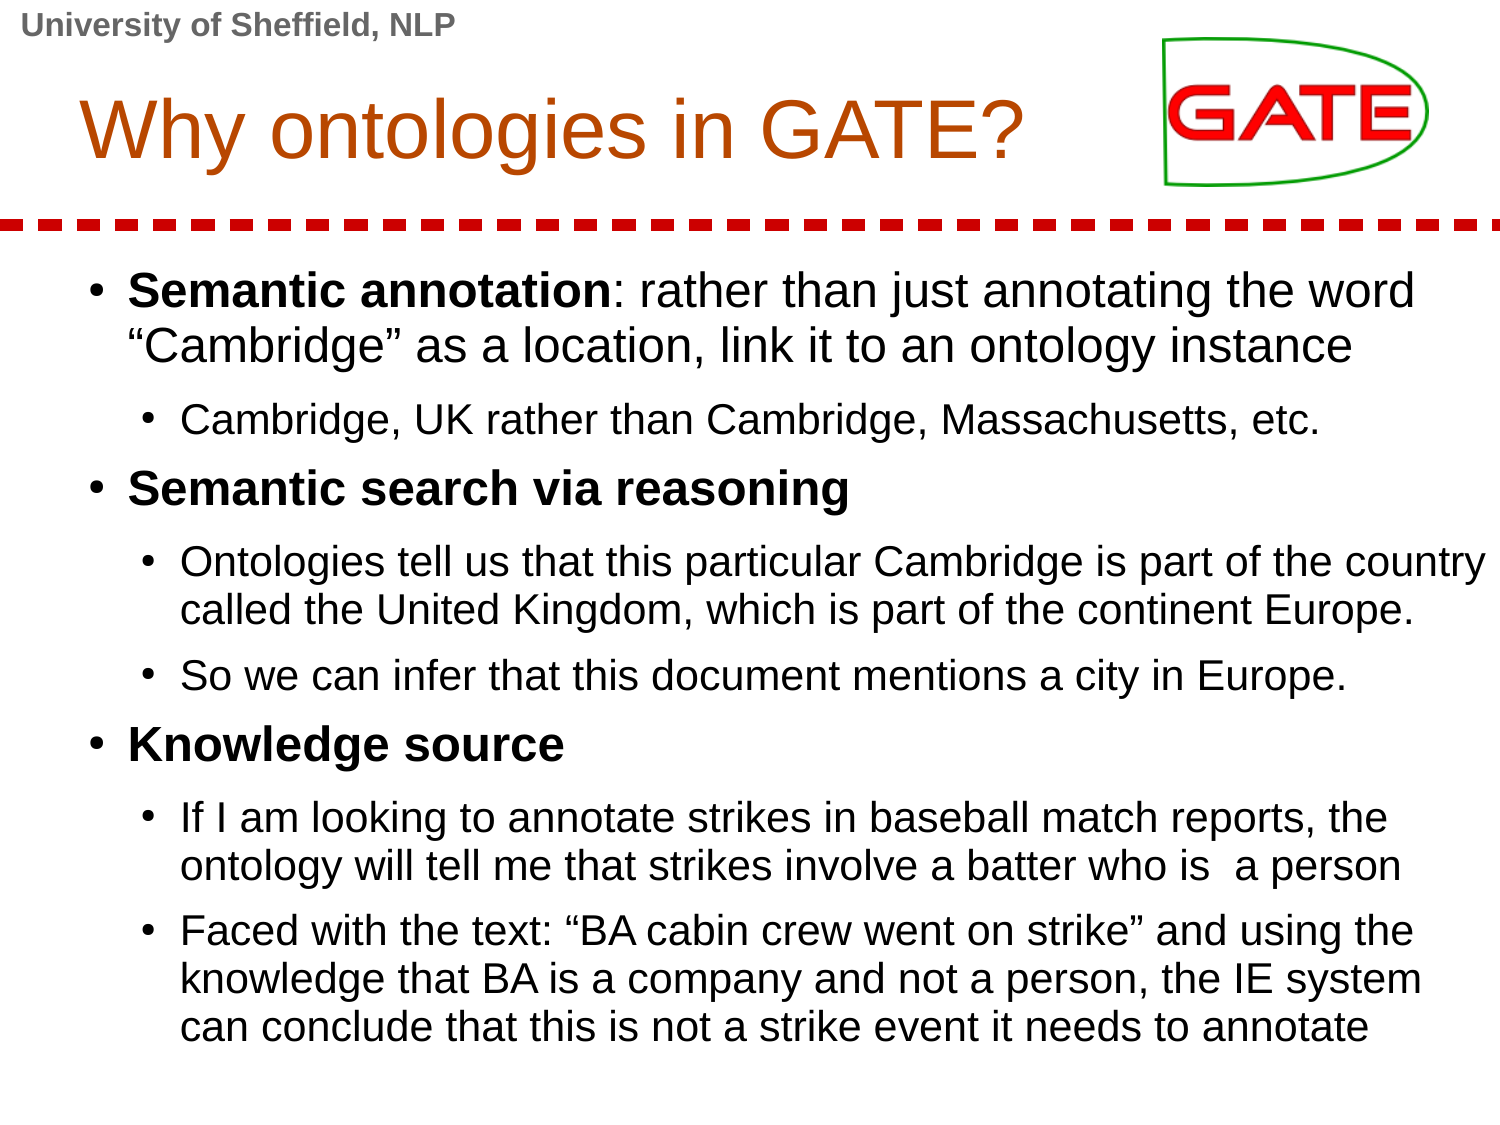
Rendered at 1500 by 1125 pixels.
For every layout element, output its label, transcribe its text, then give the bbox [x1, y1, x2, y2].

list Semantic annotation: rather than just annotating the word “Cambridge” as a location, link it to an ontology instance Cambridge, UK rather than Cambridge, Massachusetts, etc. Semantic search via reasoning Ontologies tell us that this particular Cambridge is part of the country called the United Kingdom, which is part of the continent Europe. So we can infer that this document mentions a city in Europe. Knowledge source If I am looking to annotate strikes in baseball match reports, the ontology will tell me that strikes involve a batter who is a person Faced with the text: “BA cabin crew went on strike” and using the knowledge that BA is a company and not a person, the IE system can conclude that this is not a strike event it needs to annotate [75, 263, 1500, 1110]
picture [1162, 37, 1429, 187]
title Why ontologies in GATE? [79, 55, 1216, 204]
